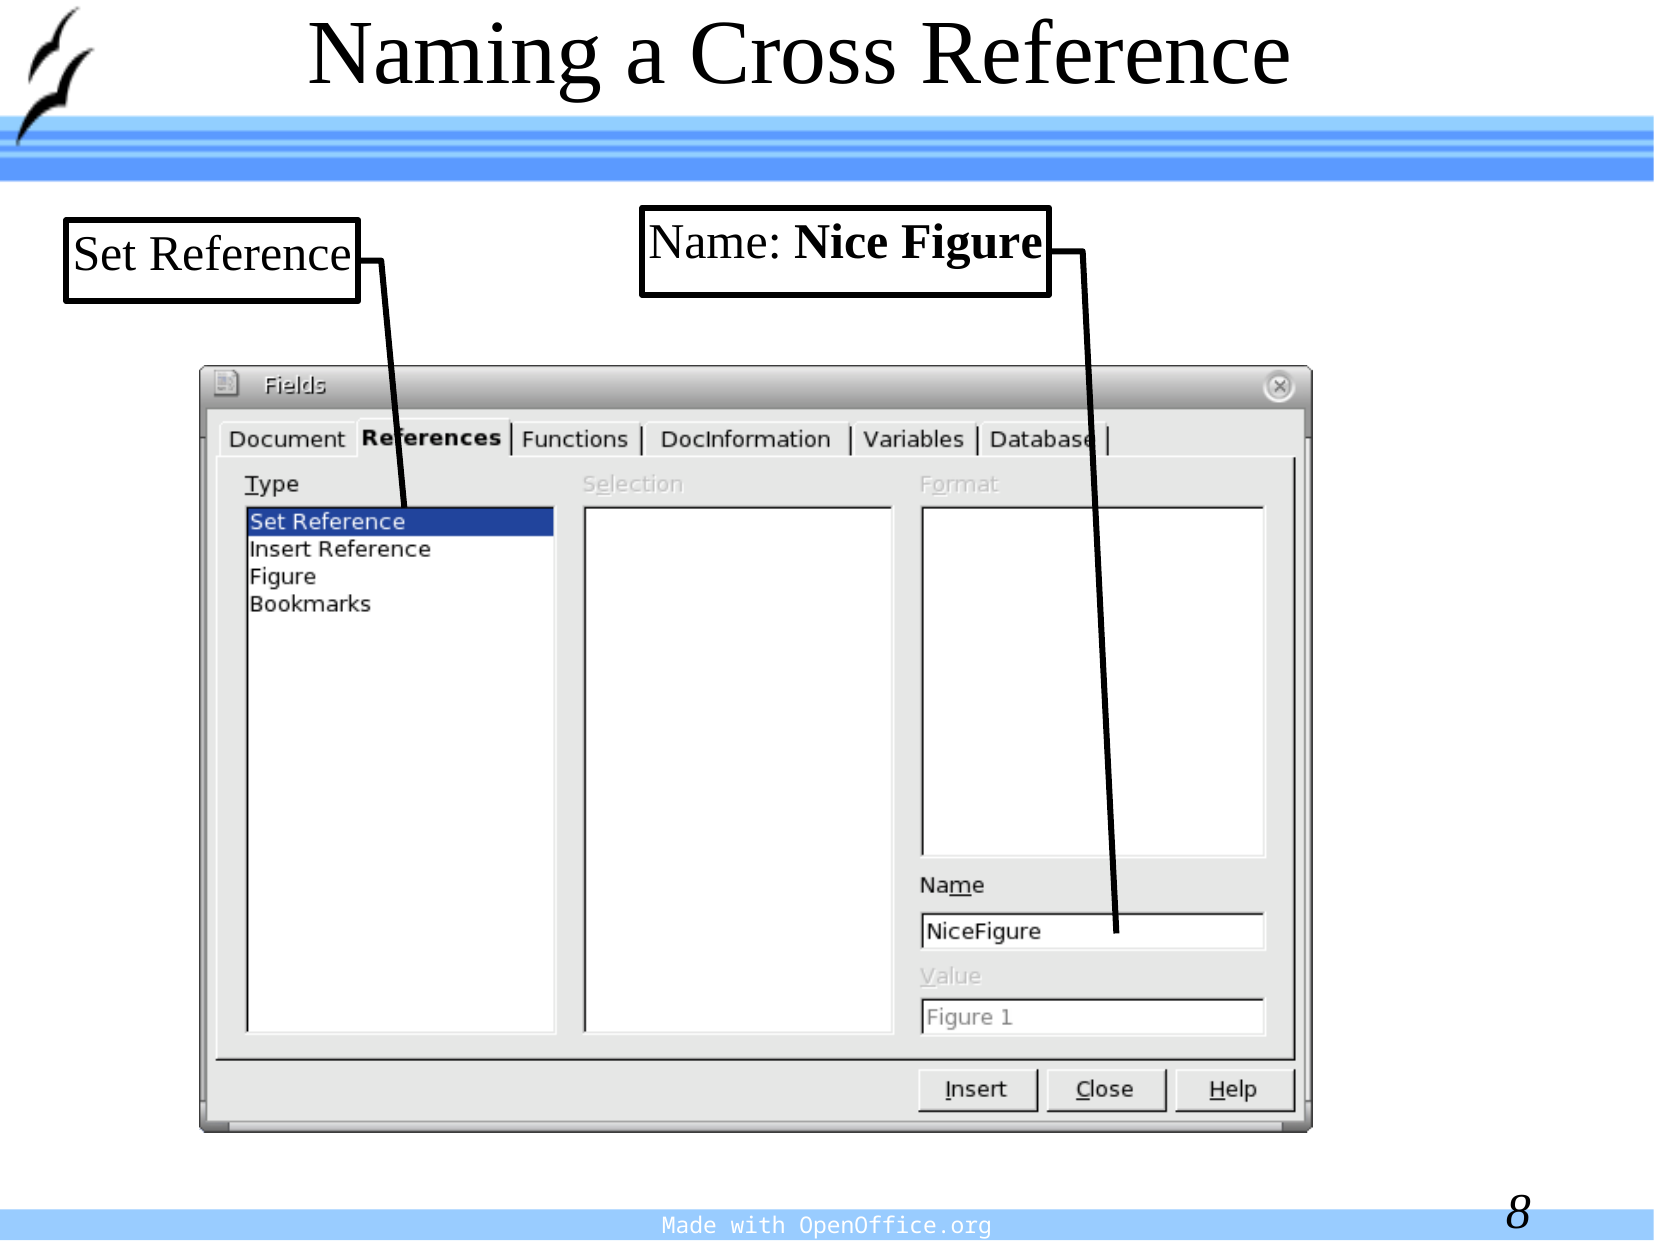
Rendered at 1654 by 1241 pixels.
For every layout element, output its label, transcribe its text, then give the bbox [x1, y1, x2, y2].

title Naming a Cross Reference [94, 0, 1507, 117]
text_box Name: Nice Figure [642, 207, 1049, 295]
text_box Set Reference [66, 219, 359, 302]
picture [0, 0, 1654, 188]
picture [199, 365, 1313, 1133]
